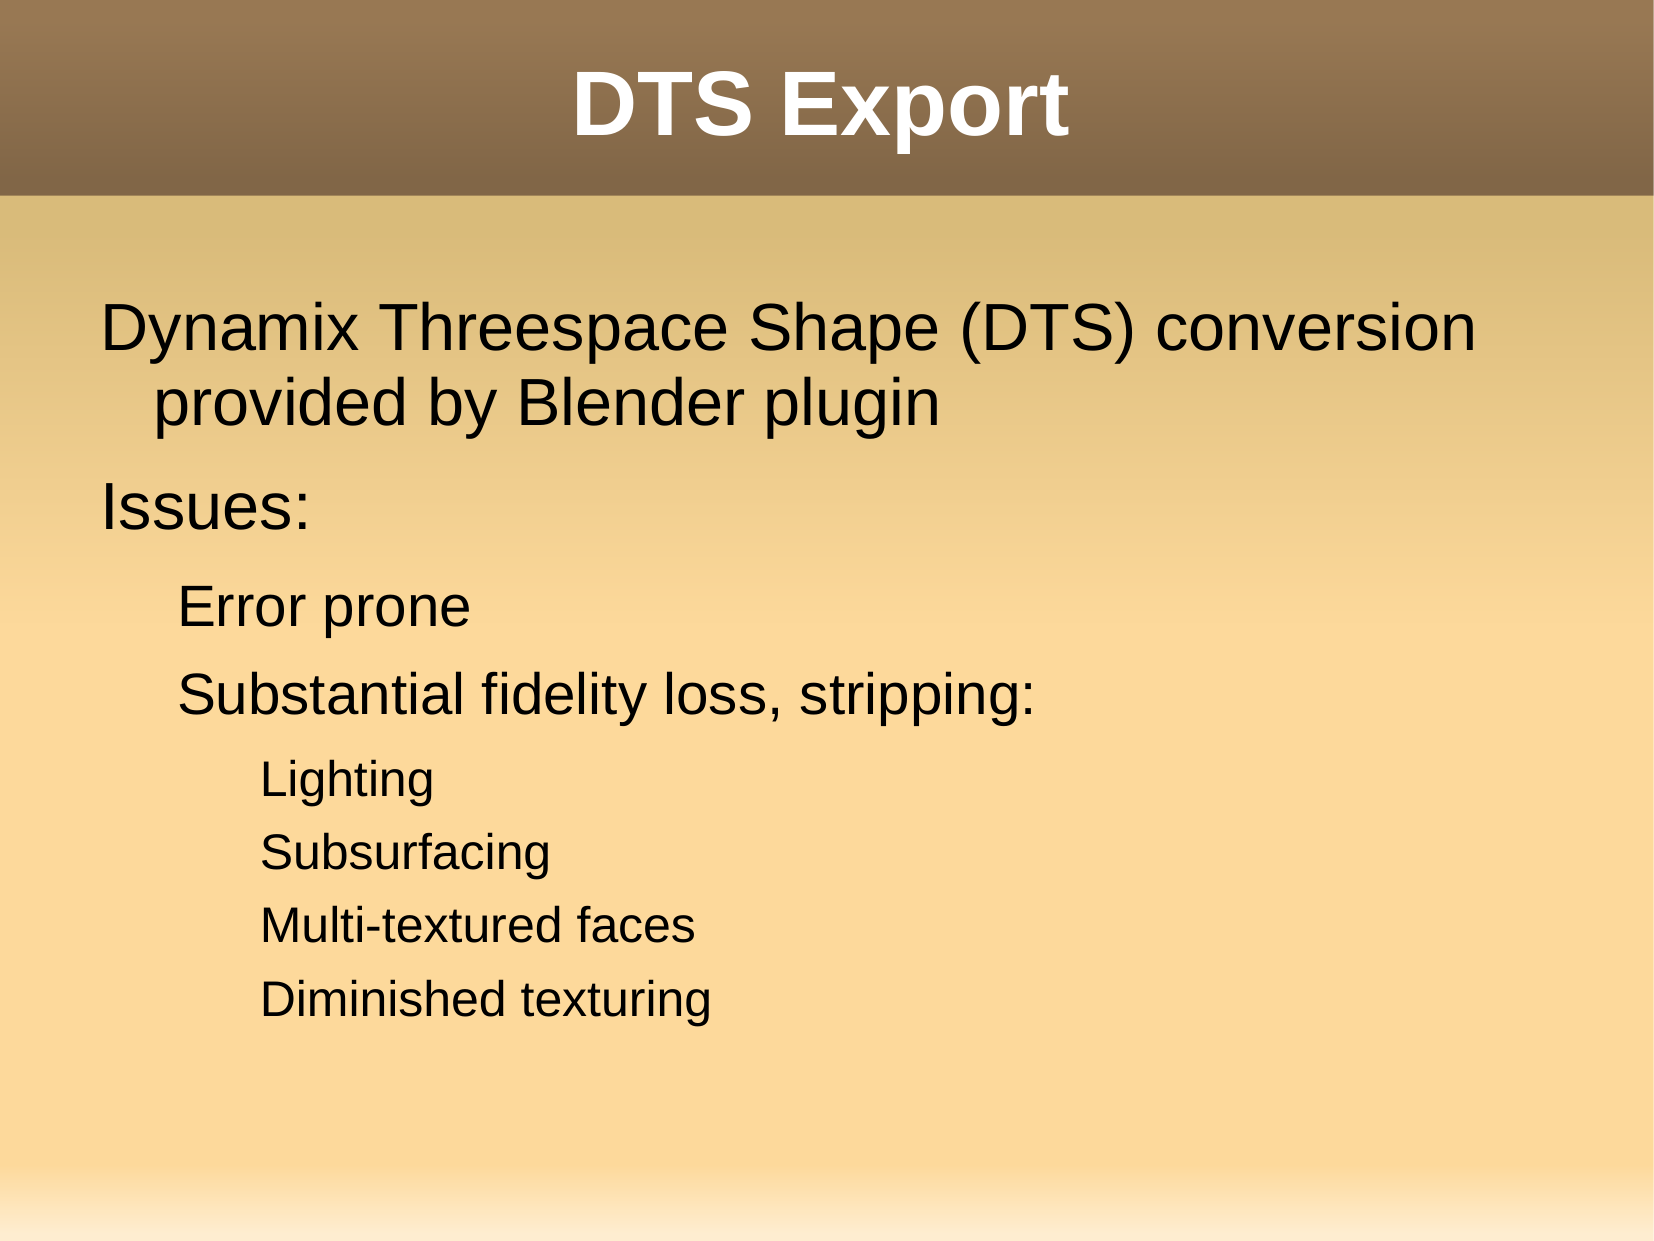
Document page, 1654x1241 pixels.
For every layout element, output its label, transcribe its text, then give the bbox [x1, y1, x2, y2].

list Dynamix Threespace Shape (DTS) conversion provided by Blender plugin Issues: Error prone Substantial fidelity loss, stripping: Lighting Subsurfacing Multi-textured faces Diminished texturing [82, 290, 1571, 1094]
title DTS Export [76, 7, 1565, 200]
picture [0, 0, 1654, 1241]
